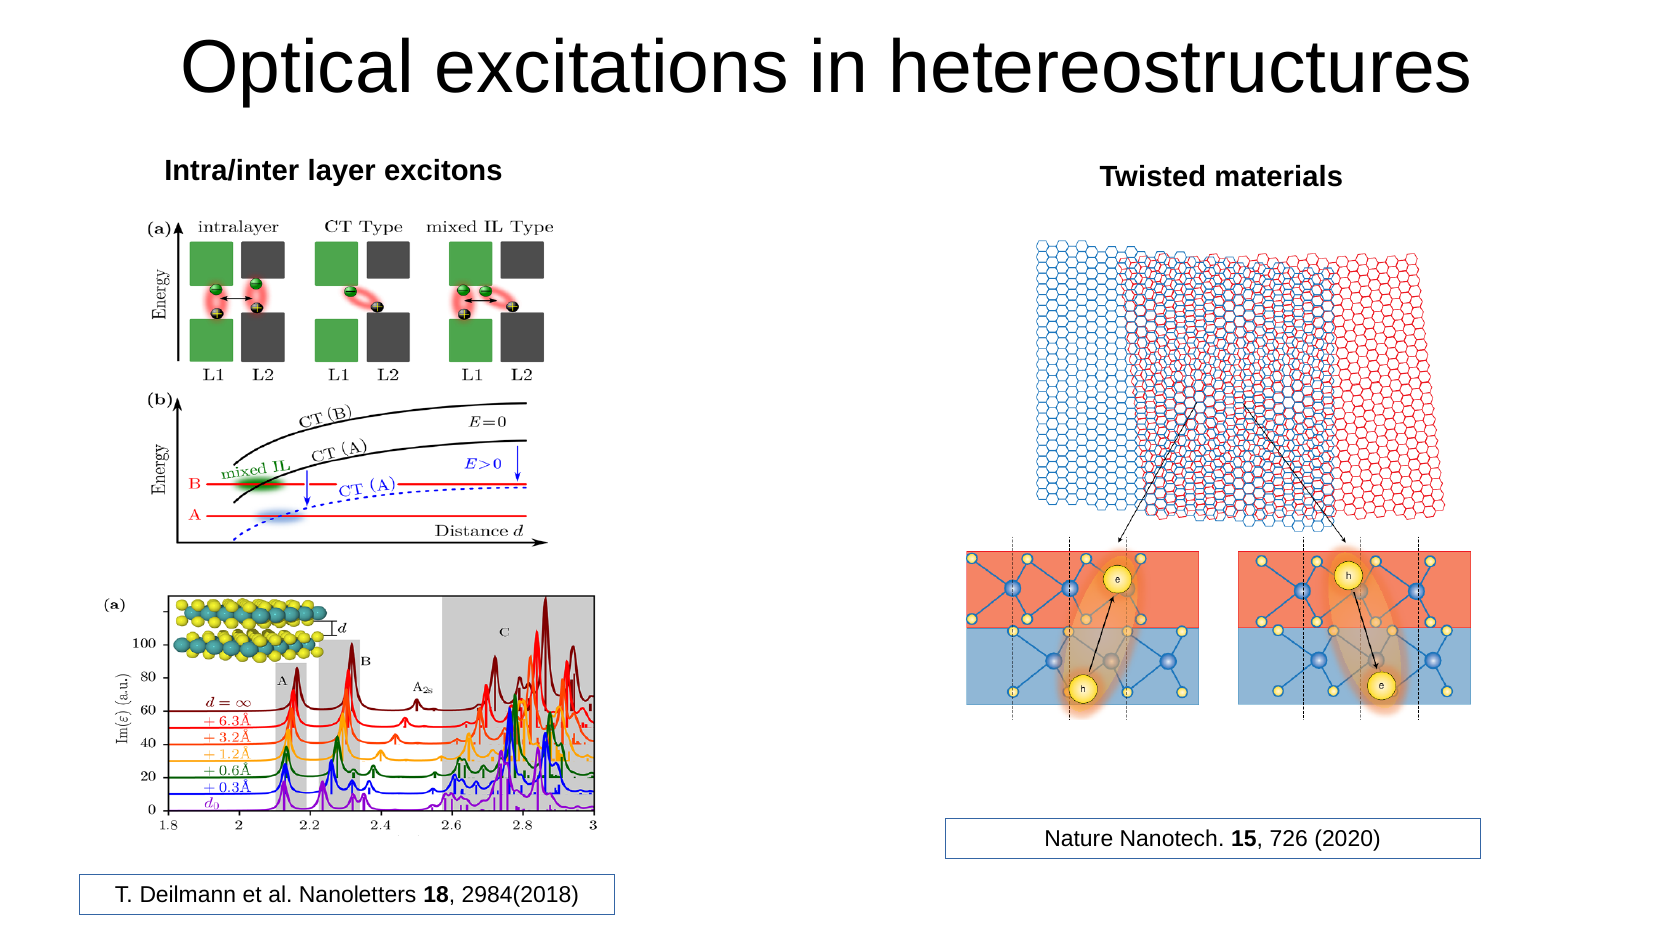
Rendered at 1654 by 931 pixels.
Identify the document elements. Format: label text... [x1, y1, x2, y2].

text_box Nature Nanotech. 15, 726 (2020) [945, 818, 1481, 859]
title Optical excitations in hetereostructures [82, 5, 1571, 128]
picture [951, 227, 1478, 720]
text_box Twisted materials [981, 152, 1462, 204]
picture [96, 592, 622, 836]
picture [127, 211, 598, 555]
text_box T. Deilmann et al. Nanoletters 18, 2984(2018) [79, 874, 615, 915]
text_box Intra/inter layer excitons [94, 146, 574, 198]
